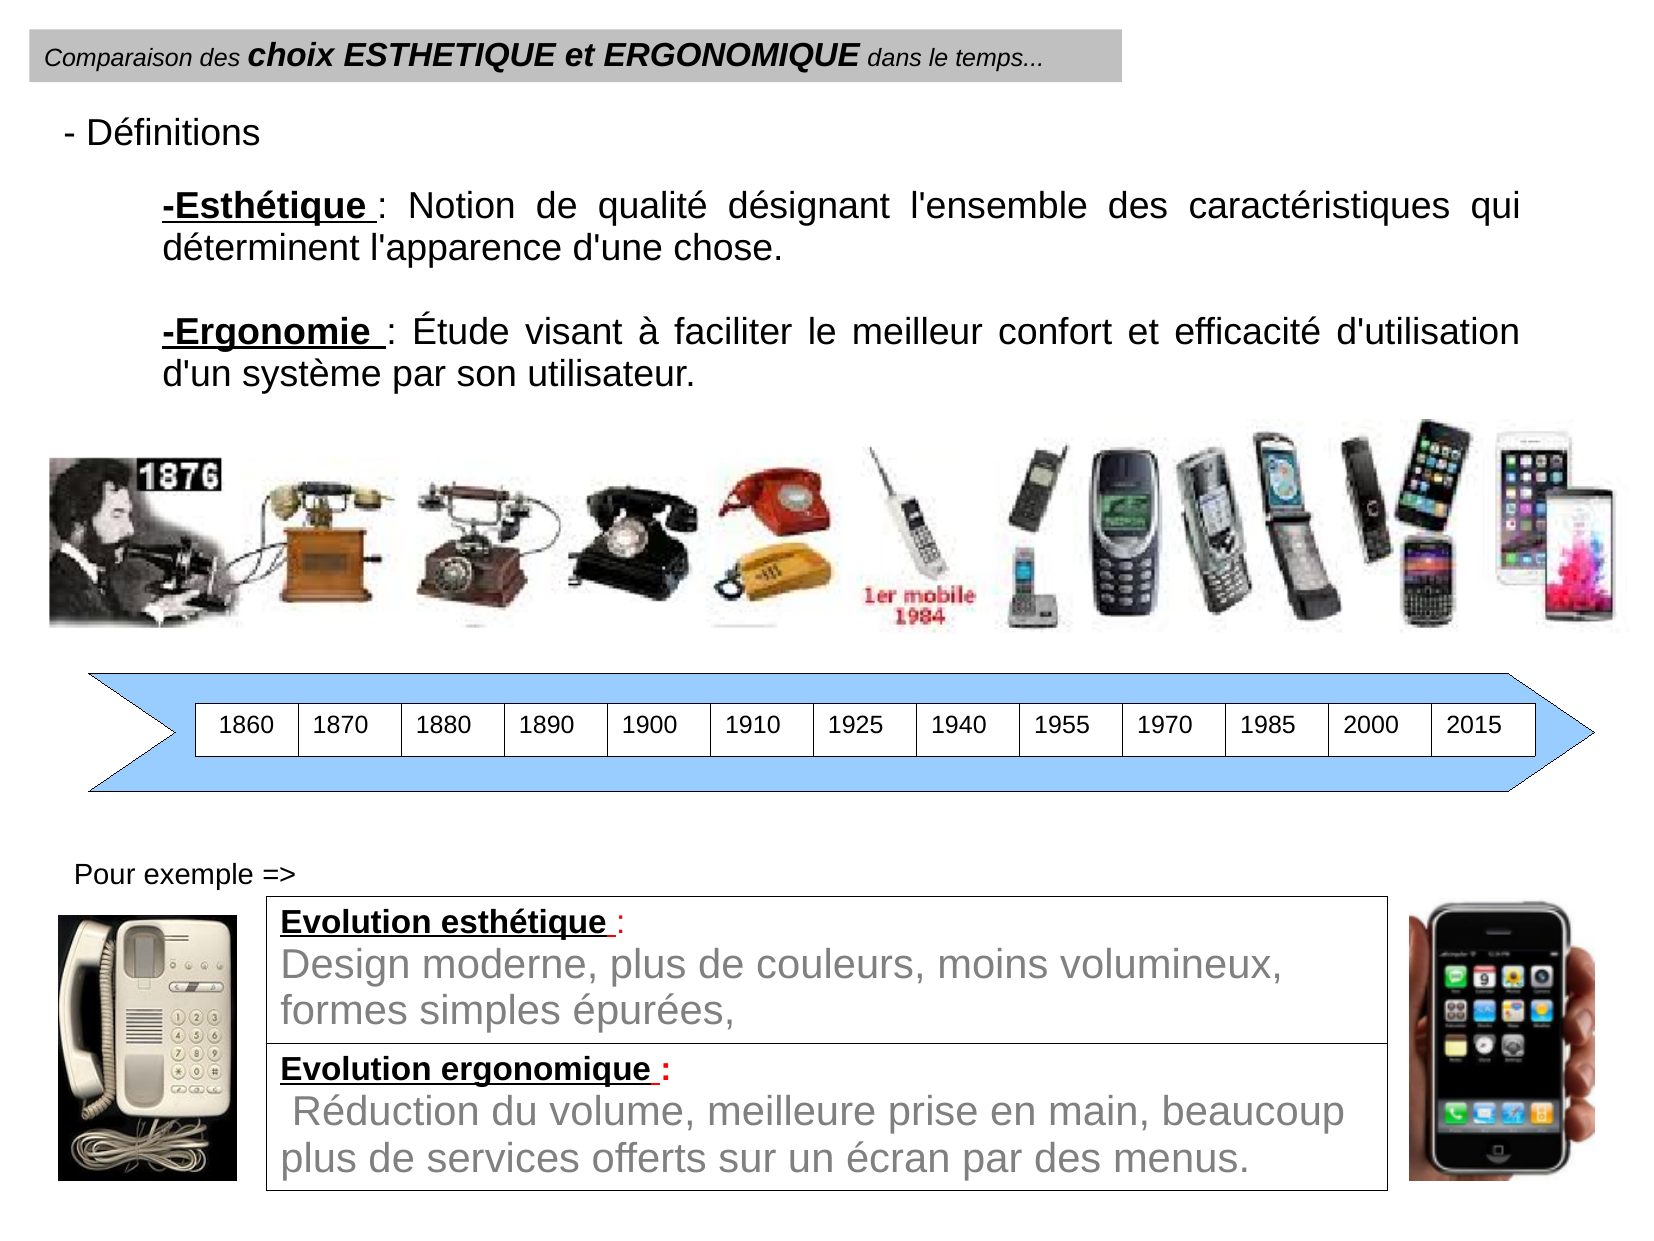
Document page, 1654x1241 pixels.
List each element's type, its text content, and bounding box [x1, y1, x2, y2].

table_header Evolution esthétique : Design moderne, plus de couleurs, moins volumineux, formes simples épurées, [267, 897, 1387, 1043]
text_box Comparaison des choix ESTHETIQUE et ERGONOMIQUE dans le temps... [29, 29, 1122, 83]
table_header 2000 [1329, 704, 1431, 756]
table_header 1970 [1123, 704, 1225, 756]
picture [1409, 898, 1595, 1182]
table_header 1900 [608, 704, 710, 756]
text_box Pour exemple => [58, 850, 355, 898]
picture [34, 419, 1630, 650]
table_header 1985 [1226, 704, 1328, 756]
table_cell Evolution ergonomique : Réduction du volume, meilleure prise en main, beaucoup plus de services offerts sur un écran par des menus. [267, 1044, 1387, 1190]
table_header 1880 [402, 704, 504, 756]
table_header 1860 [196, 704, 298, 756]
table_header 1890 [505, 704, 607, 756]
text_box -Esthétique : Notion de qualité désignant l'ensemble des caractéristiques qui déterminent l'apparence d'une chose. -Ergonomie : Étude visant à faciliter le meilleur confort et efficacité d'utilisation d'un système par son utilisateur. [147, 177, 1536, 405]
table_header 1925 [814, 704, 916, 756]
table_header 1940 [917, 704, 1019, 756]
text_box [88, 673, 1595, 792]
table_header 1955 [1020, 704, 1122, 756]
picture [58, 915, 237, 1182]
table_header 1870 [299, 704, 401, 756]
table_header 1910 [711, 704, 813, 756]
table_header 2015 [1432, 704, 1535, 756]
text_box - Définitions [48, 104, 296, 164]
